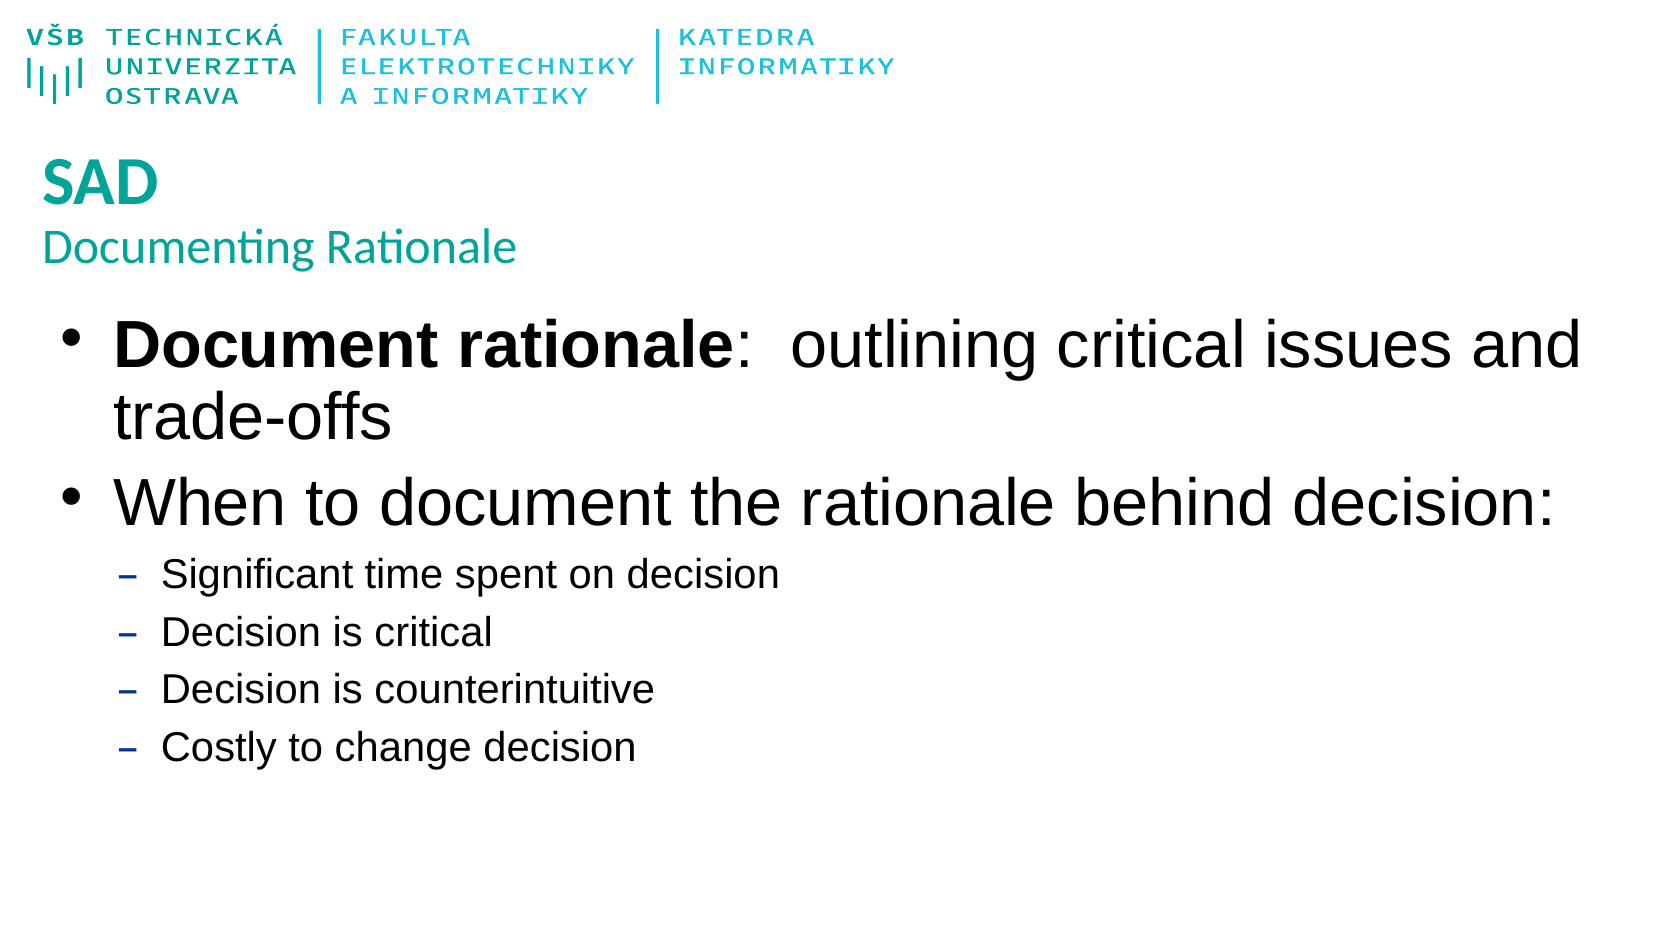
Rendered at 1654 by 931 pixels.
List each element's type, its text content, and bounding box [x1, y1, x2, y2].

title SAD Documenting Rationale [27, 142, 1628, 282]
list Document rationale: outlining critical issues and trade-offs When to document the rationale behind decision: Significant time spent on decision Decision is critical Decision is counterintuitive Costly to change decision [27, 302, 1628, 842]
picture [26, 23, 894, 104]
